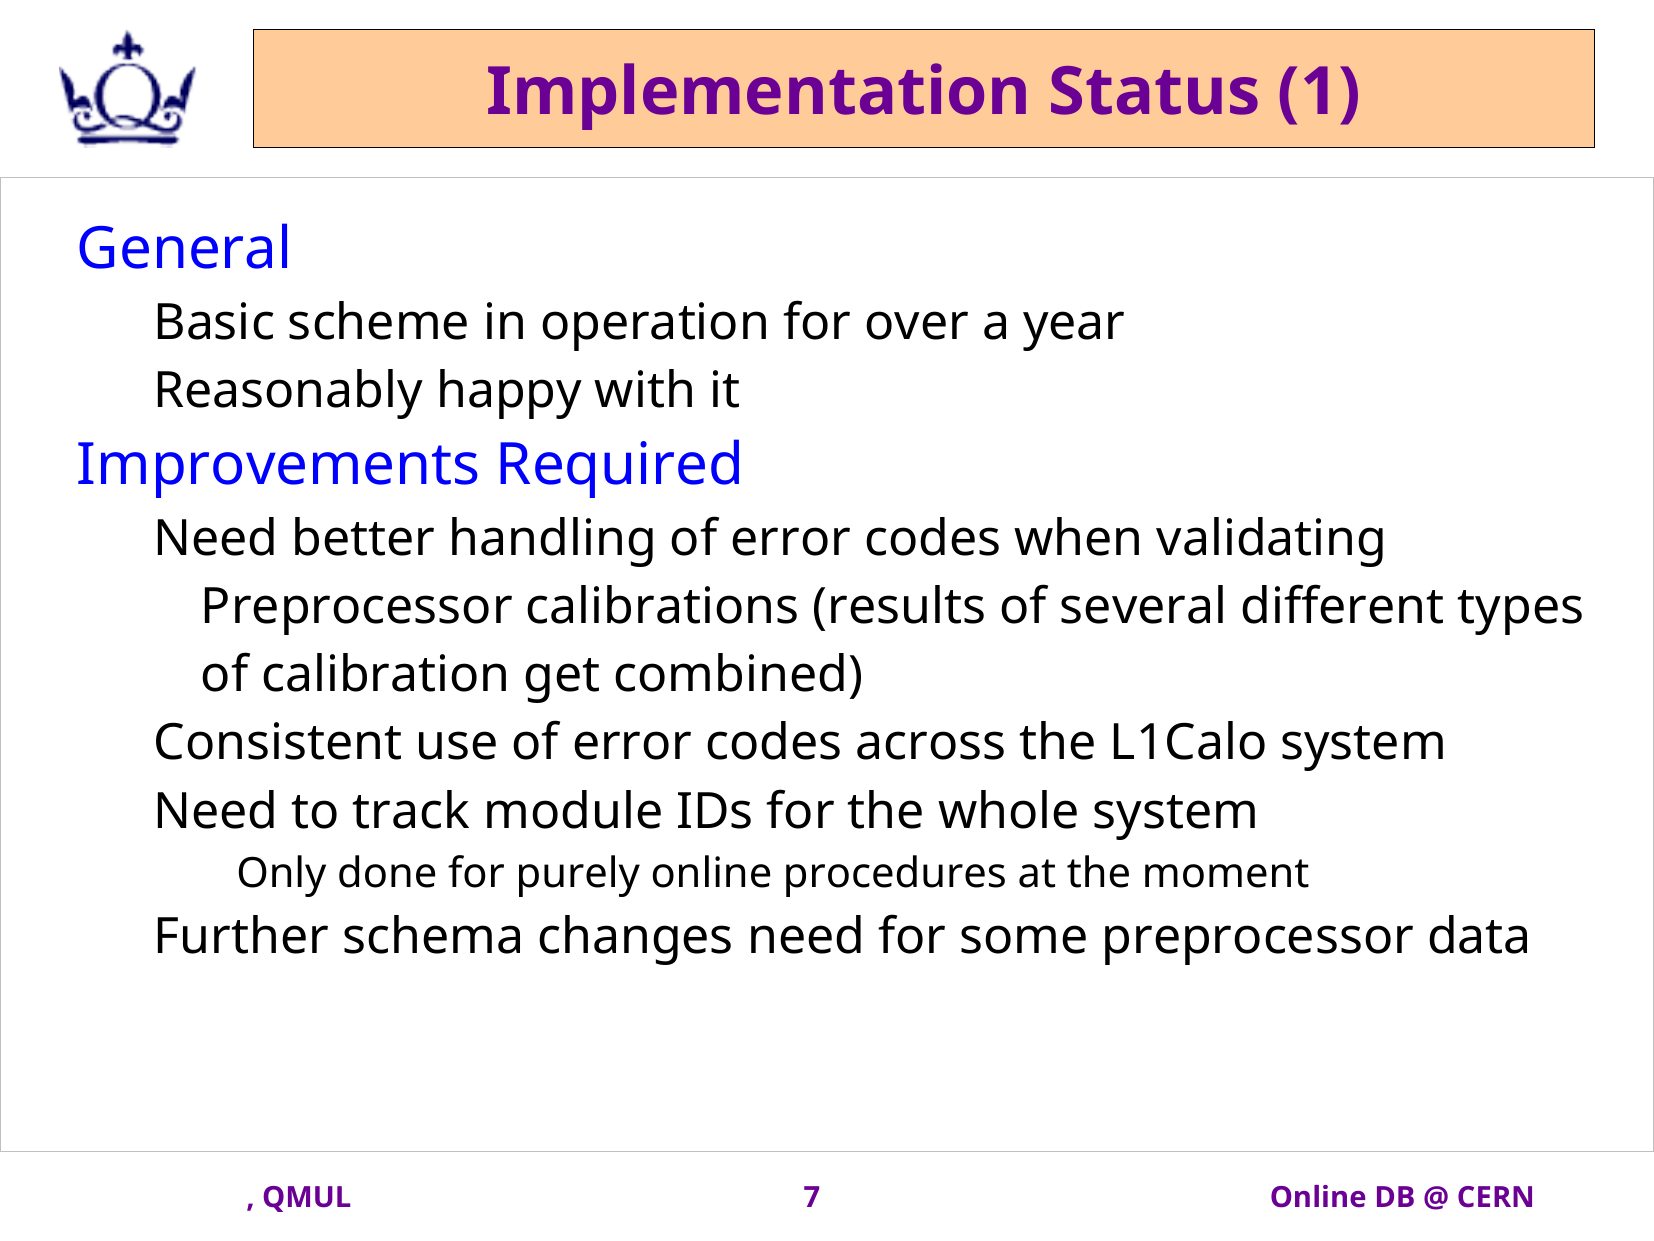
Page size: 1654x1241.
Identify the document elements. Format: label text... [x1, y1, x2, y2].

picture [59, 29, 200, 148]
title Implementation Status (1) [253, 29, 1595, 148]
list General Basic scheme in operation for over a year Reasonably happy with it Improvements Required Need better handling of error codes when validating Preprocessor calibrations (results of several different types of calibration get combined) Consistent use of error codes across the L1Calo system Need to track module IDs for the whole system Only done for purely online procedures at the moment Further schema changes need for some preprocessor data [59, 206, 1603, 1127]
